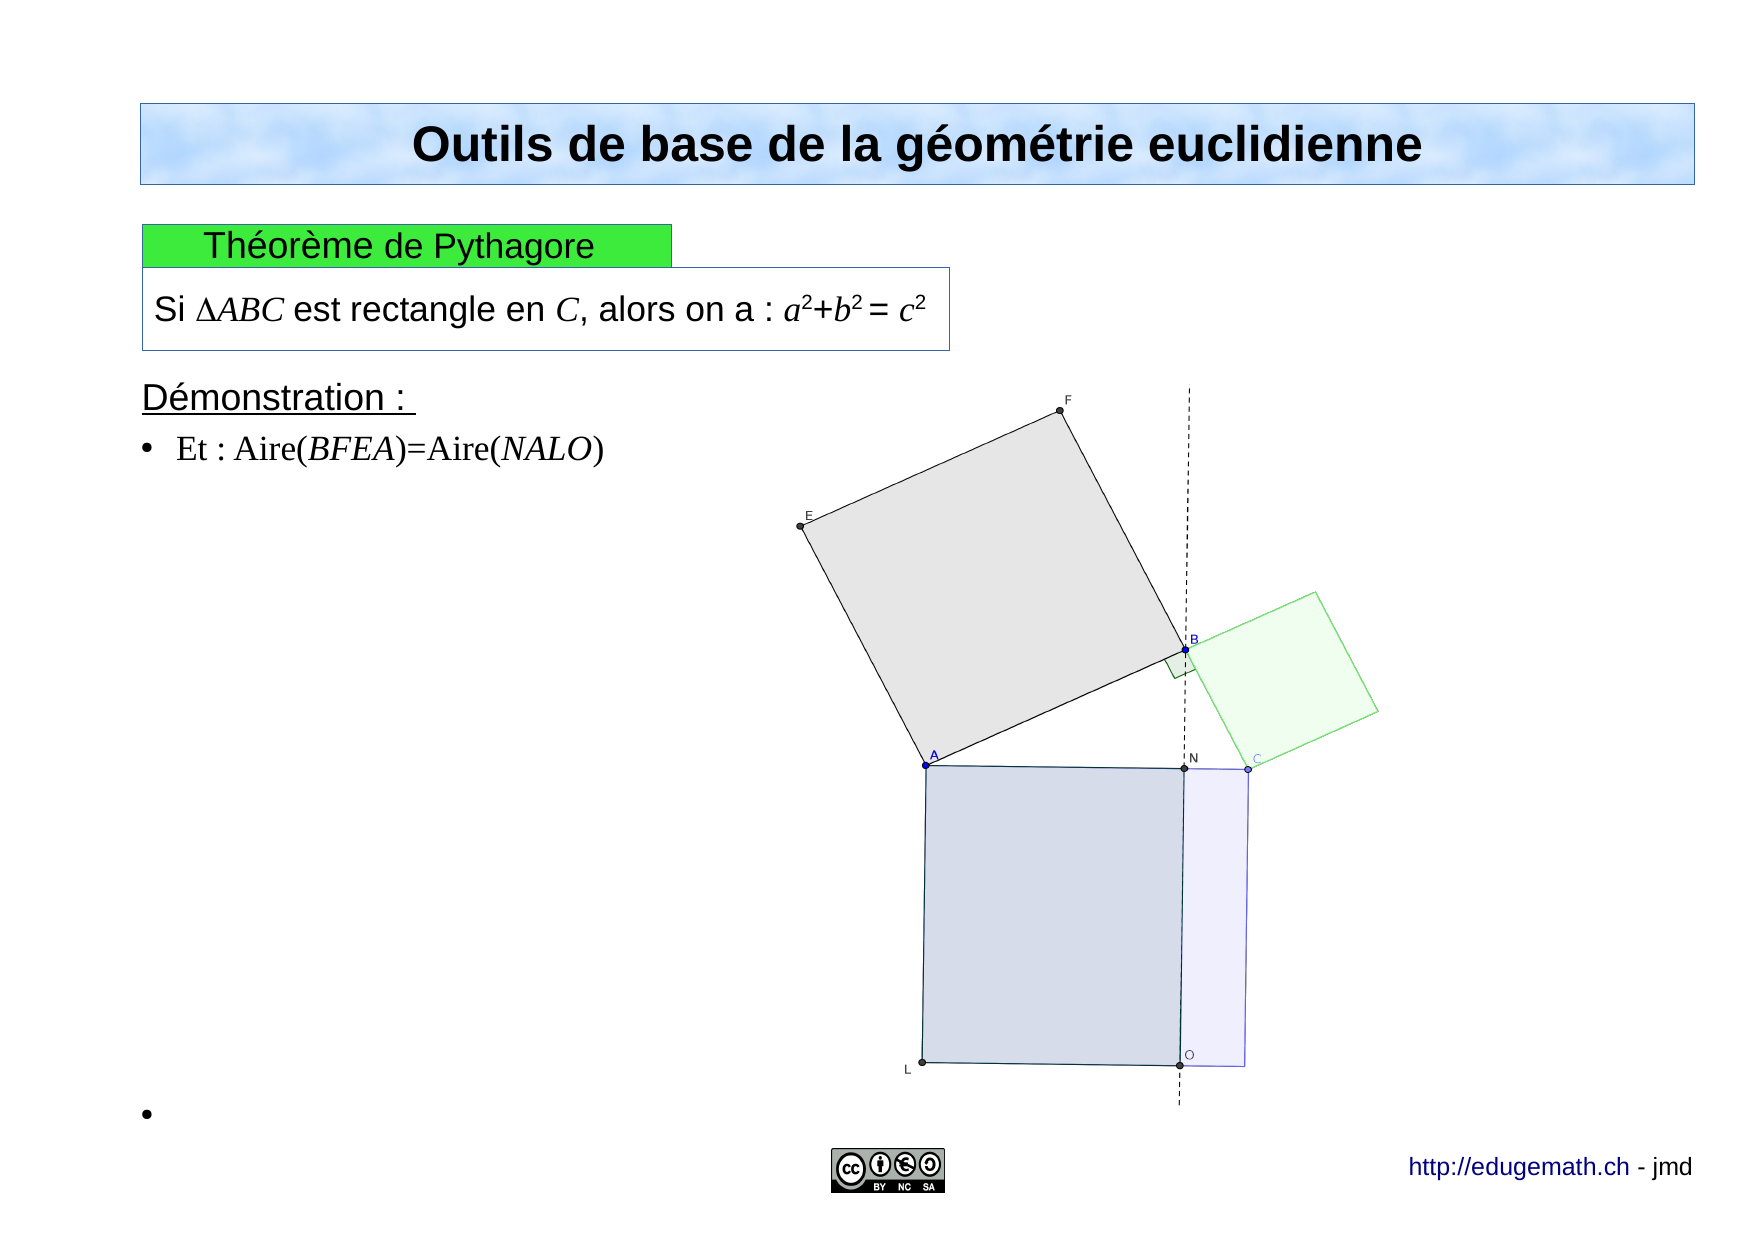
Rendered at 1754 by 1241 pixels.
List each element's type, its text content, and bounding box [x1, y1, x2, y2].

picture [767, 384, 1405, 1109]
text_box http://edugemath.ch - jmd [1393, 1145, 1737, 1189]
picture [831, 1148, 945, 1193]
text_box Théorème de Pythagore [142, 224, 672, 267]
text_box Si DABC est rectangle en C, alors on a : a2+b2 = c2 [142, 267, 950, 351]
text_box Démonstration : [126, 369, 432, 426]
text_box Et : Aire(BFEA)=Aire(NALO) [128, 416, 767, 902]
text_box Outils de base de la géométrie euclidienne [140, 103, 1695, 185]
